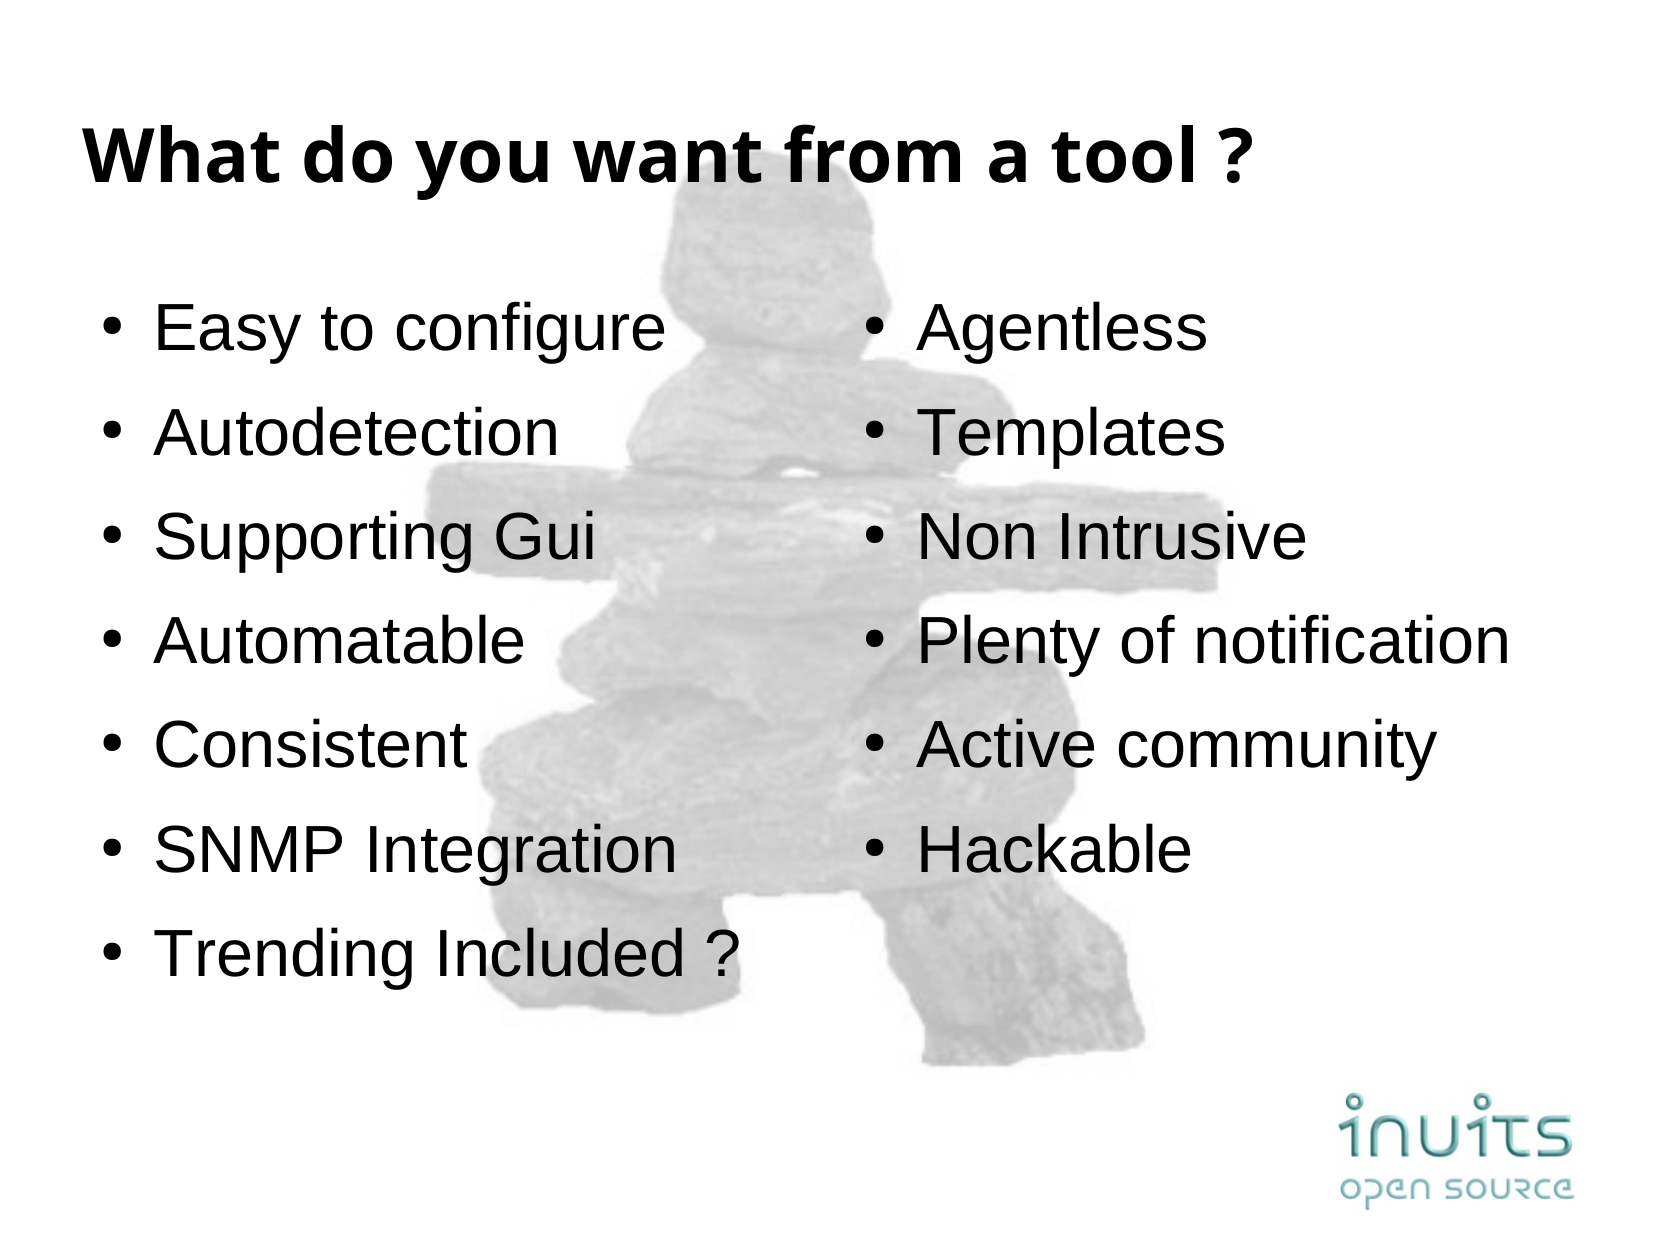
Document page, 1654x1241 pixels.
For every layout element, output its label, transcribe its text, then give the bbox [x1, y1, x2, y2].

list Easy to configure Autodetection Supporting Gui Automatable Consistent SNMP Integration Trending Included ? [82, 290, 809, 1109]
list Agentless Templates Non Intrusive Plenty of notification Active community Hackable [845, 290, 1572, 1109]
title What do you want from a tool ? [82, 49, 1571, 257]
picture [337, 257, 1298, 1120]
picture [1337, 1087, 1576, 1210]
